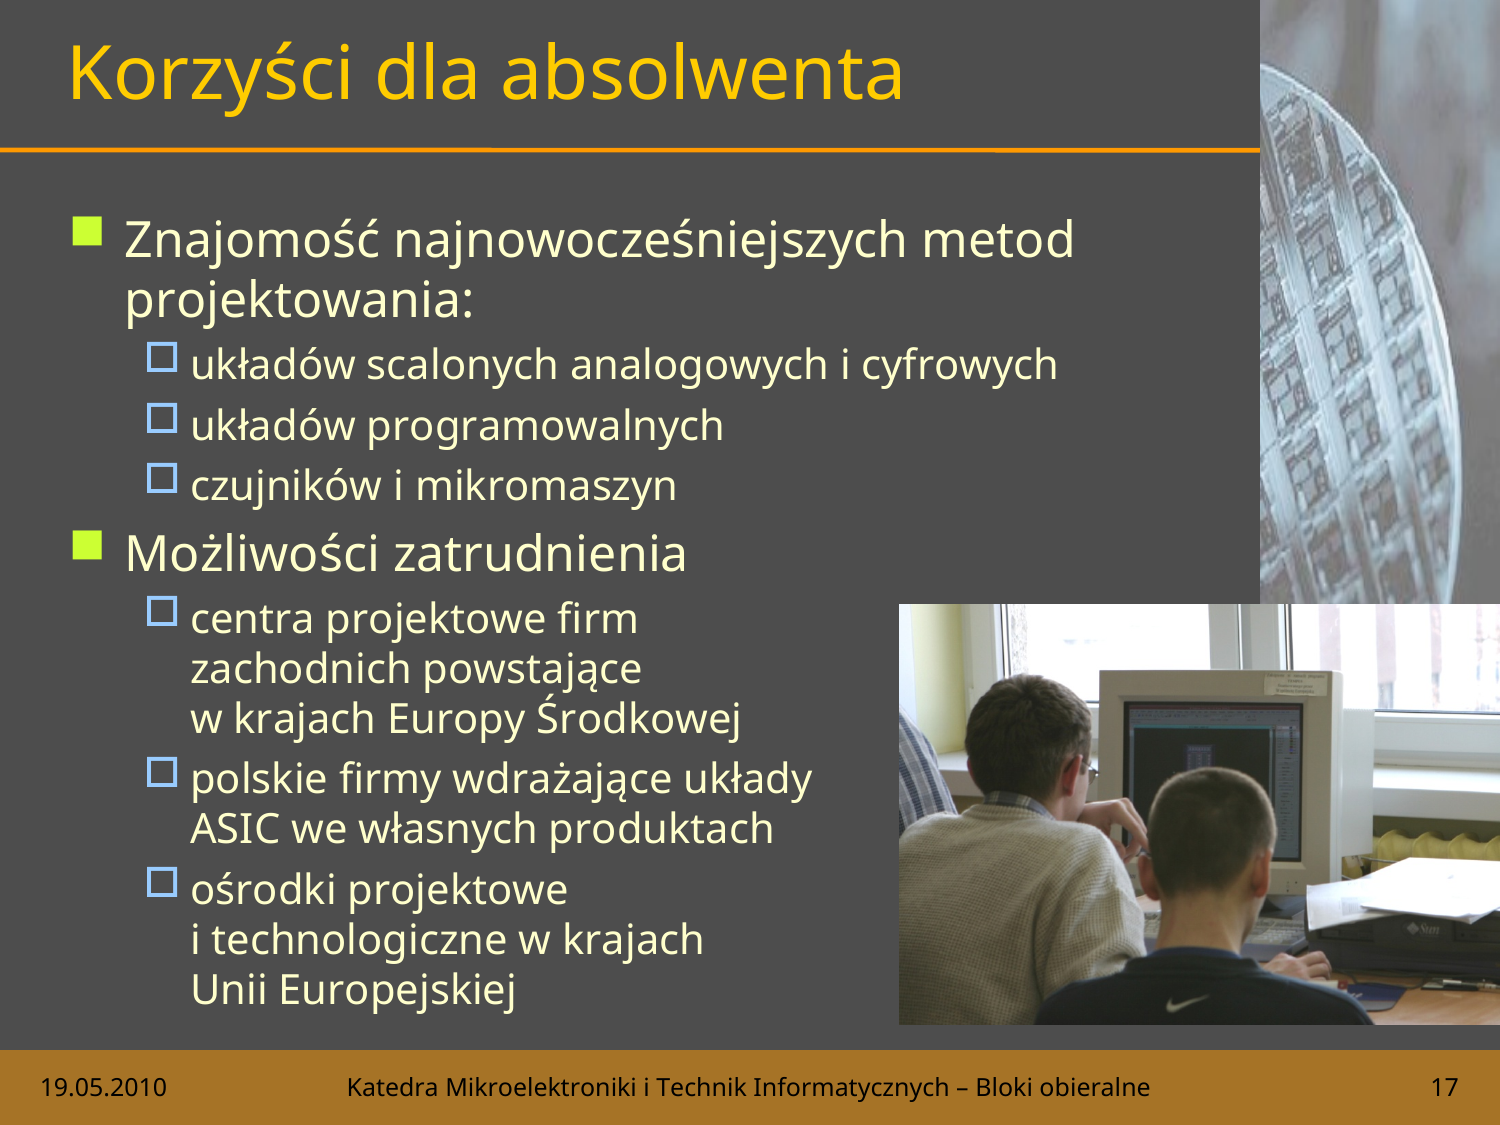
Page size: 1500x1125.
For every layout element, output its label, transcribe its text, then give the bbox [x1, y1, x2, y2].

picture [899, 0, 1500, 1026]
text_box Korzyści dla absolwenta [52, 16, 1469, 123]
text_box Znajomość najnowocześniejszych metod projektowania: układów scalonych analogowych i cyfrowych układów programowalnych czujników i mikromaszyn Możliwości zatrudnienia centra projektowe firm zachodnich powstające w krajach Europy Środkowej polskie firmy wdrażające układy ASIC we własnych produktach ośrodki projektowe i technologiczne w krajach Unii Europejskiej [53, 199, 1401, 1021]
